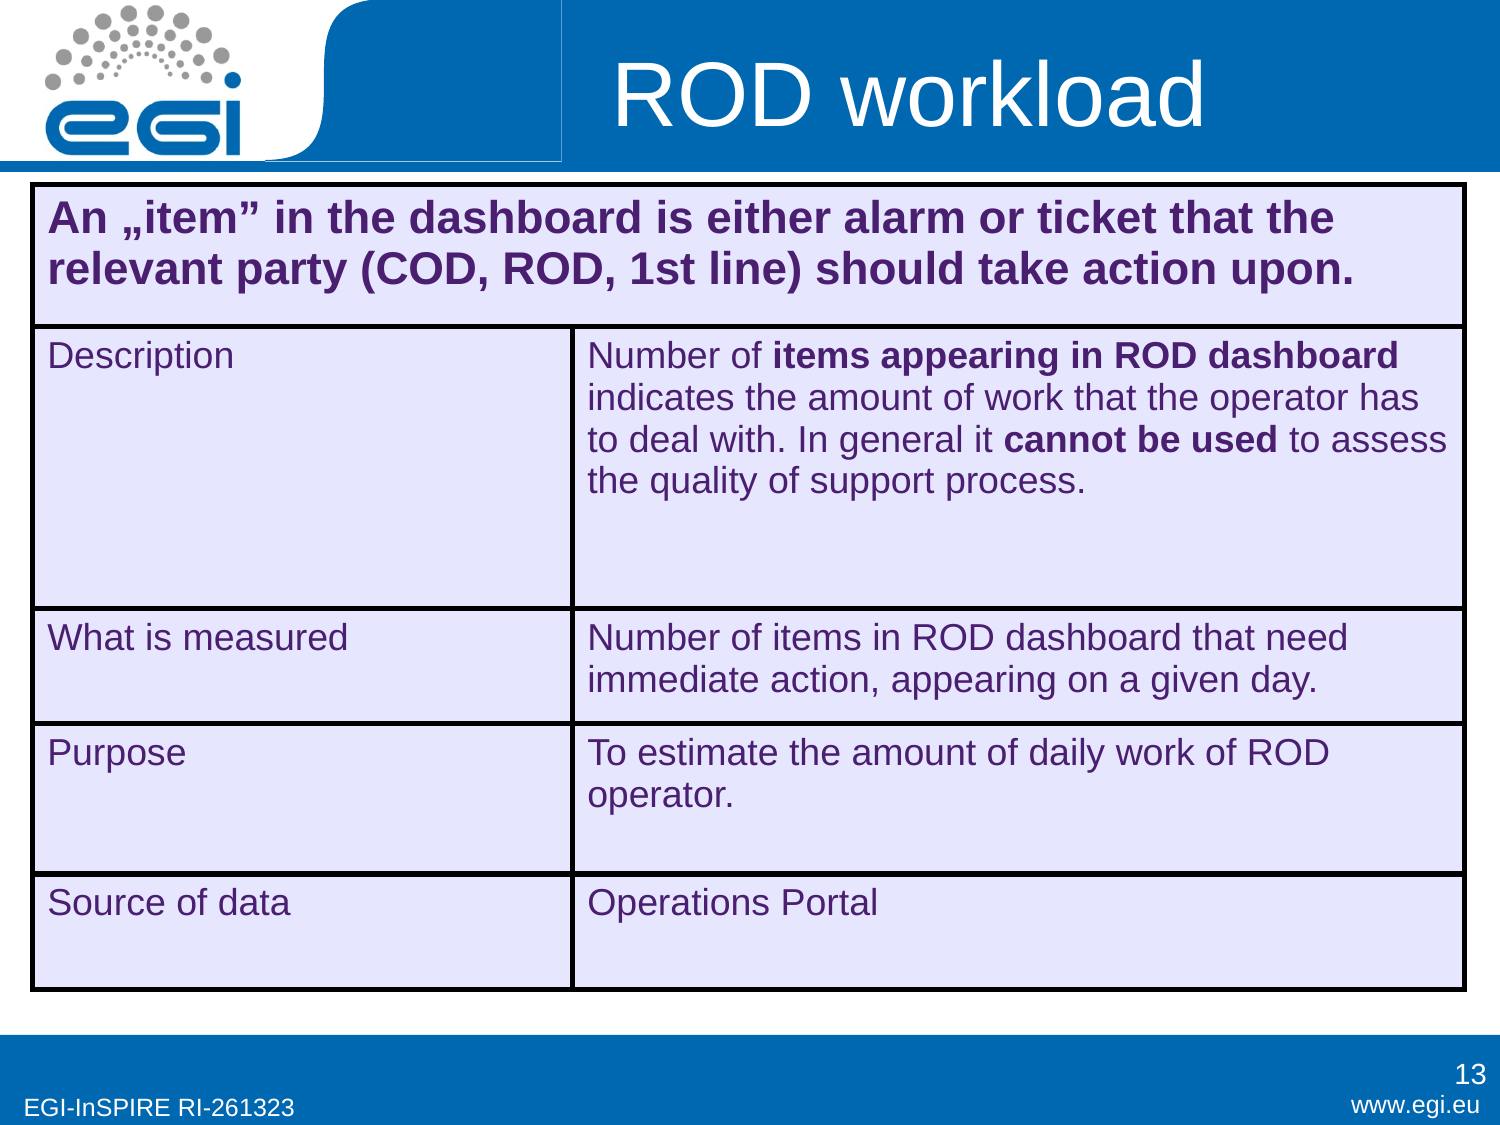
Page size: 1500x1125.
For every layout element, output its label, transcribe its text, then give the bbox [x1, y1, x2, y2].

table_cell Source of data [35, 877, 570, 987]
table_header An „item” in the dashboard is either alarm or ticket that the relevant party (COD, ROD, 1st line) should take action upon. [35, 187, 1462, 324]
picture [0, 0, 265, 161]
title ROD workload [348, 0, 1471, 216]
table_cell Operations Portal [575, 877, 1462, 987]
table_cell Number of items in ROD dashboard that need immediate action, appearing on a given day. [575, 611, 1462, 721]
table_cell To estimate the amount of daily work of ROD operator. [575, 726, 1462, 871]
table_cell Number of items appearing in ROD dashboard indicates the amount of work that the operator has to deal with. In general it cannot be used to assess the quality of support process. [575, 329, 1462, 606]
table_cell Purpose [35, 726, 570, 871]
table_cell Description [35, 329, 570, 606]
table_cell What is measured [35, 611, 570, 721]
